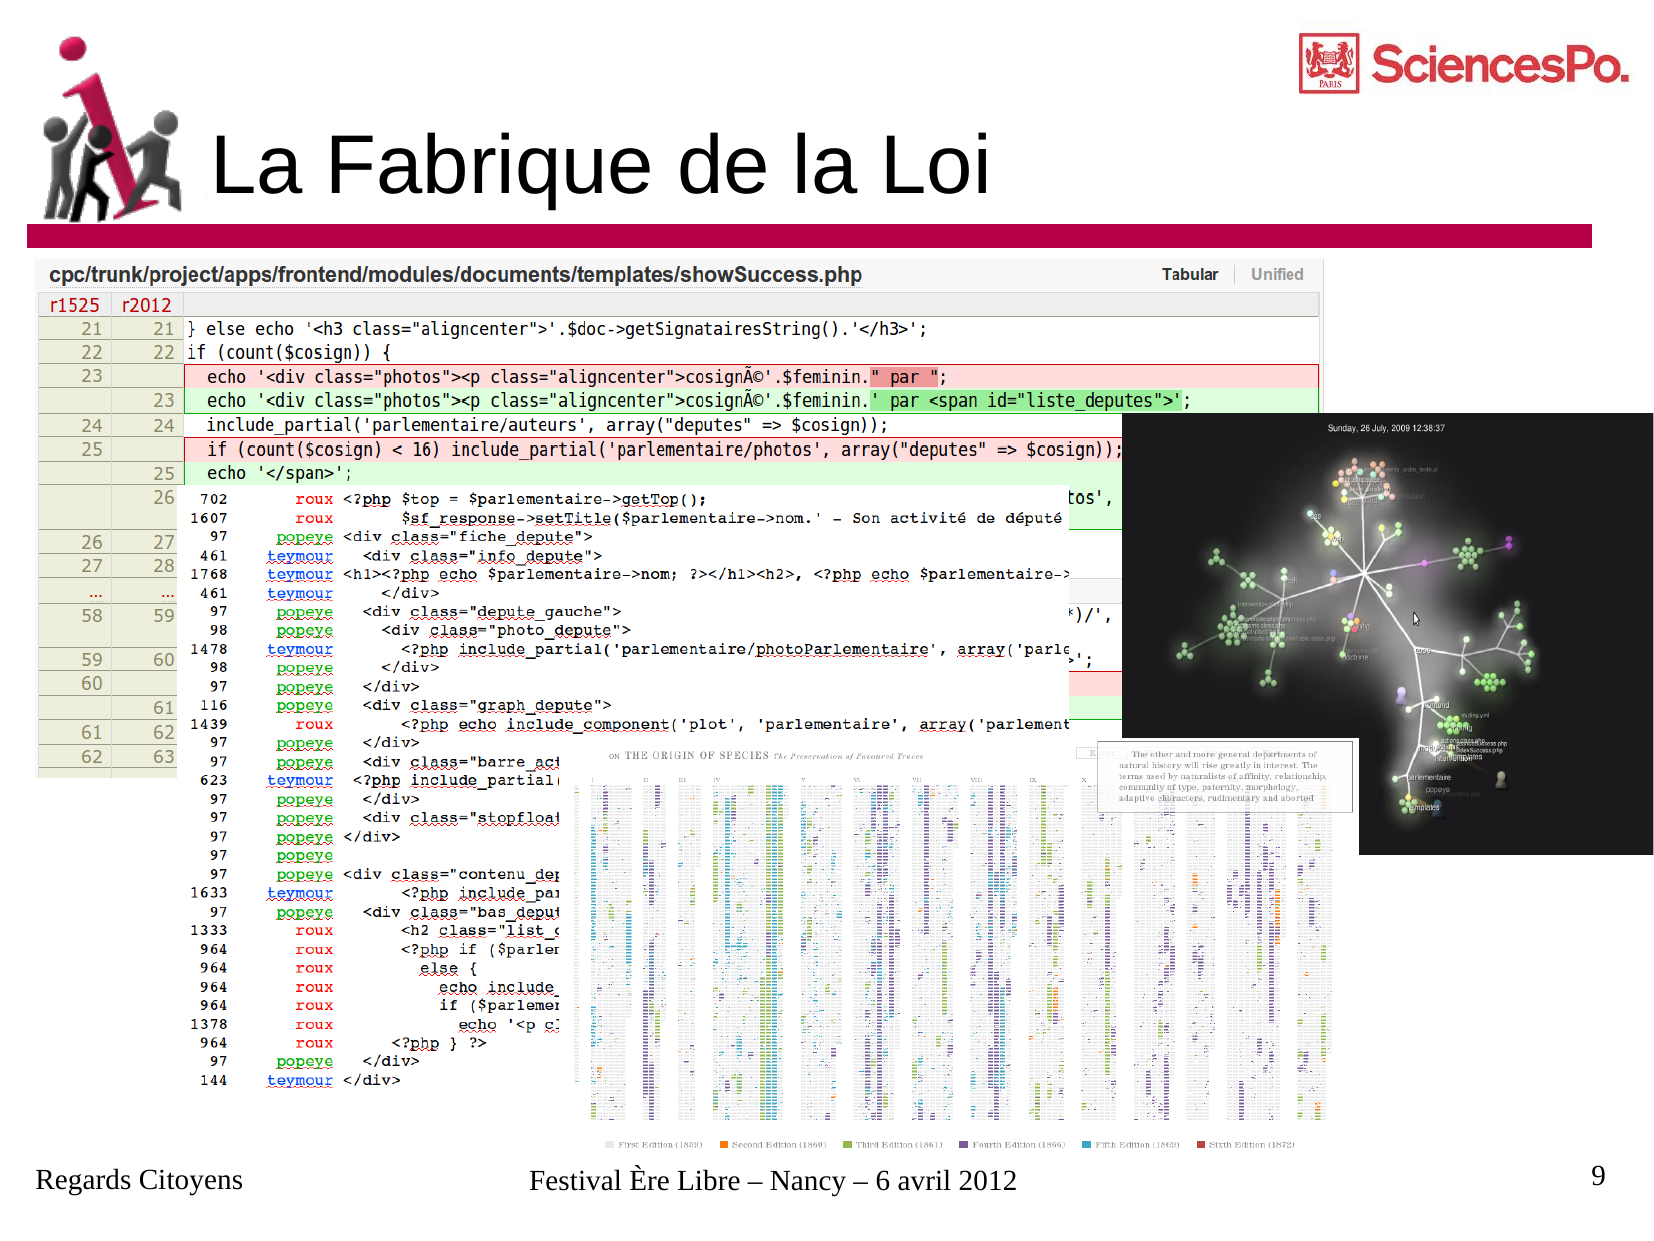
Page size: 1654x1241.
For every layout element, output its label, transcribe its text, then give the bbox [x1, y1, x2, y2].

picture [1299, 5, 1654, 125]
picture [27, 31, 208, 224]
picture [35, 259, 1654, 1158]
title La Fabrique de la Loi [210, 68, 1599, 261]
